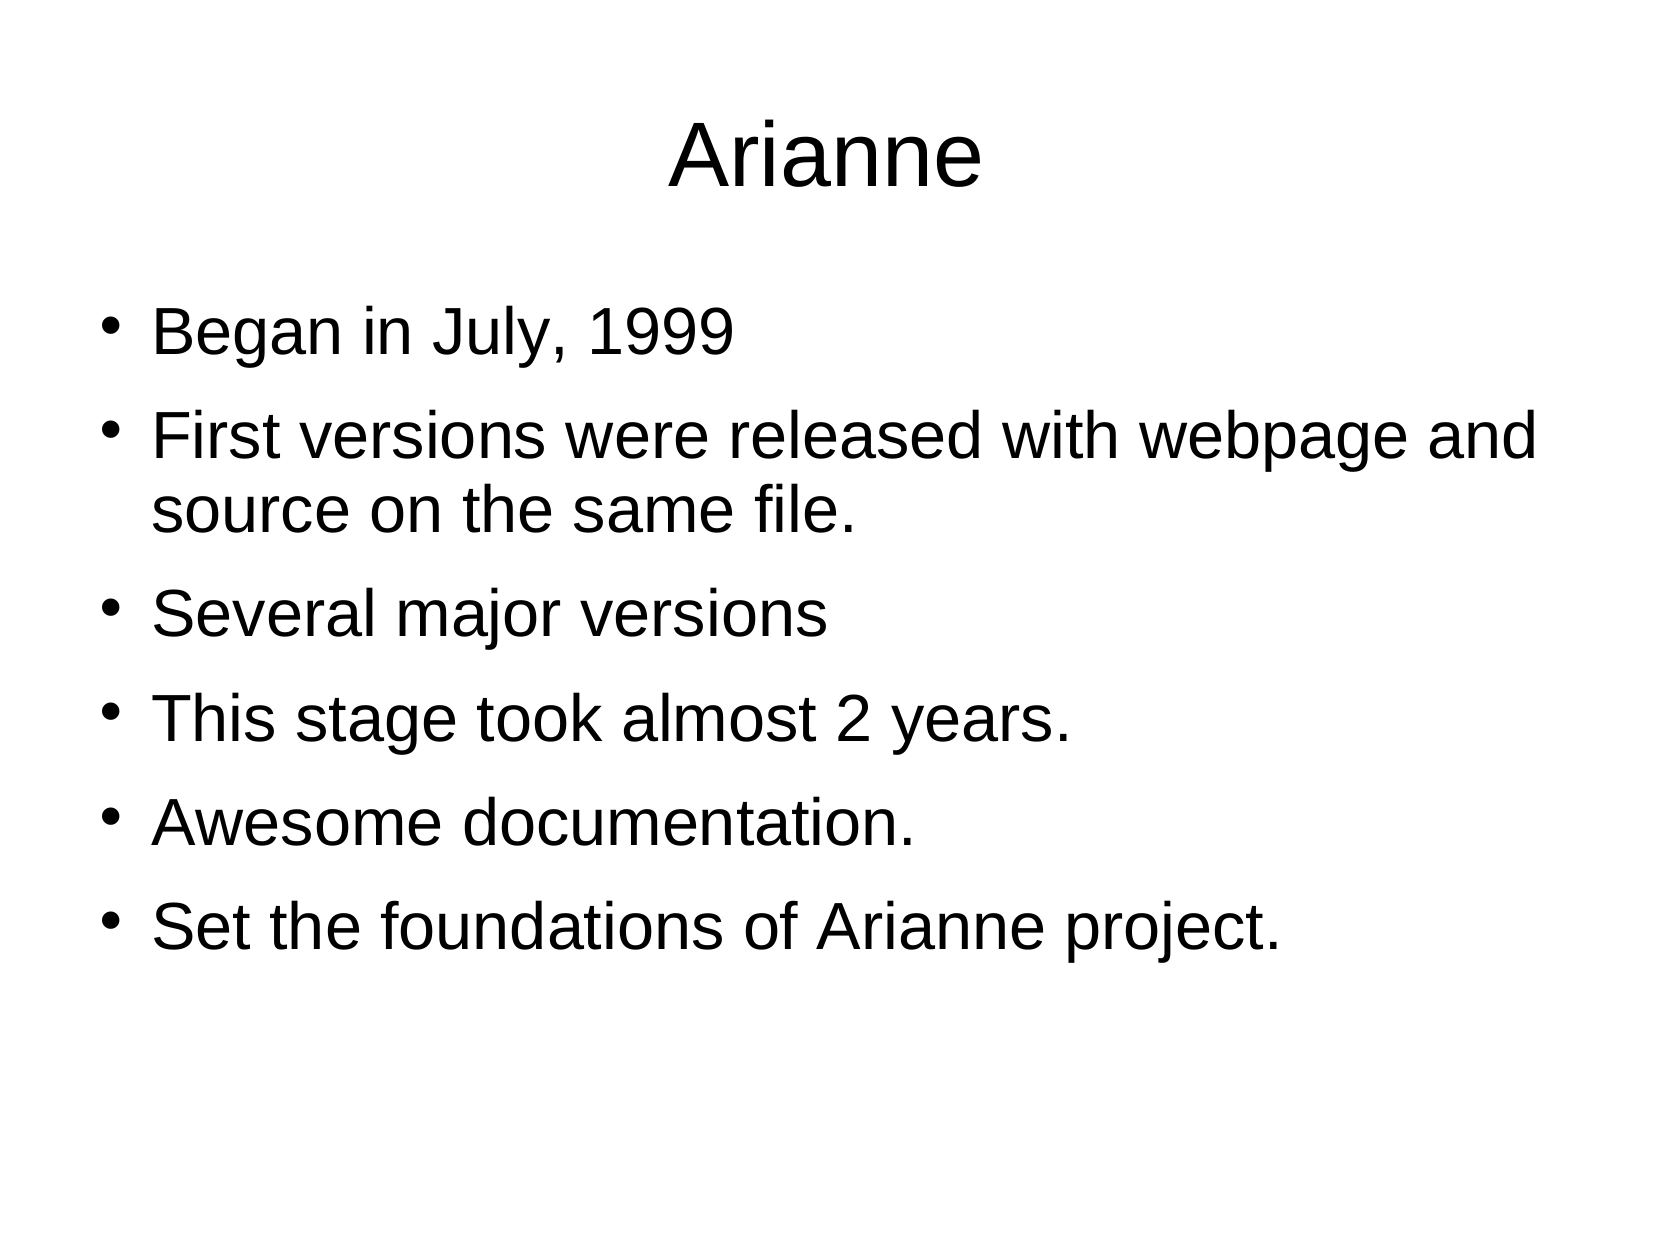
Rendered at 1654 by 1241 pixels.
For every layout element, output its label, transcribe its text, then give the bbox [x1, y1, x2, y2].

title Arianne [82, 56, 1571, 249]
list Began in July, 1999 First versions were released with webpage and source on the same file. Several major versions This stage took almost 2 years. Awesome documentation. Set the foundations of Arianne project. [82, 290, 1571, 1109]
